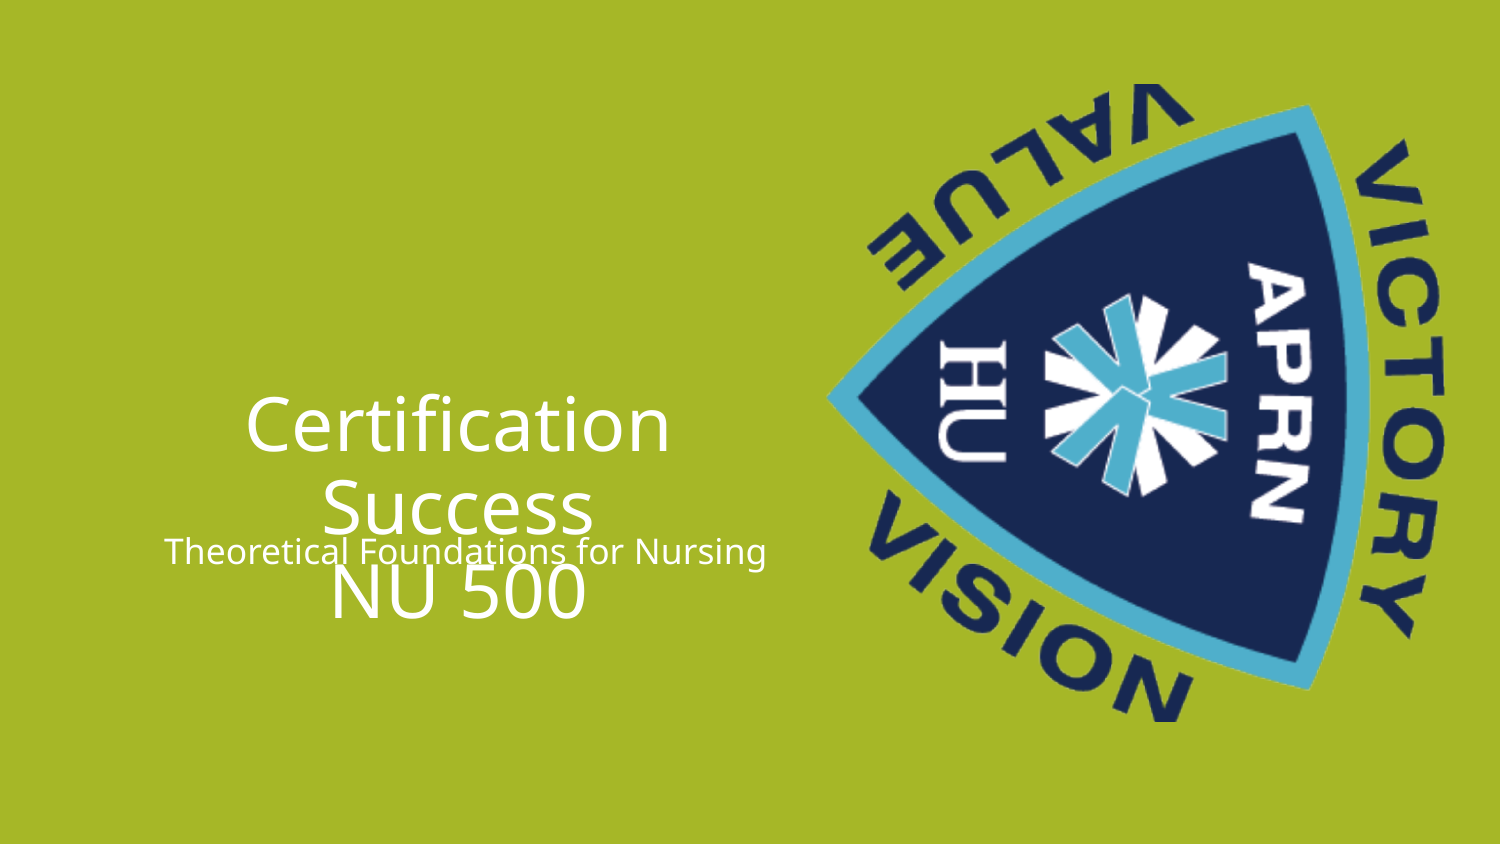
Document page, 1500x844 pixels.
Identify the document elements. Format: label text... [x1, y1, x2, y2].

title Certification Success NU 500 [189, 383, 728, 527]
picture [825, 84, 1475, 819]
subtitle Theoretical Foundations for Nursing [137, 534, 795, 601]
